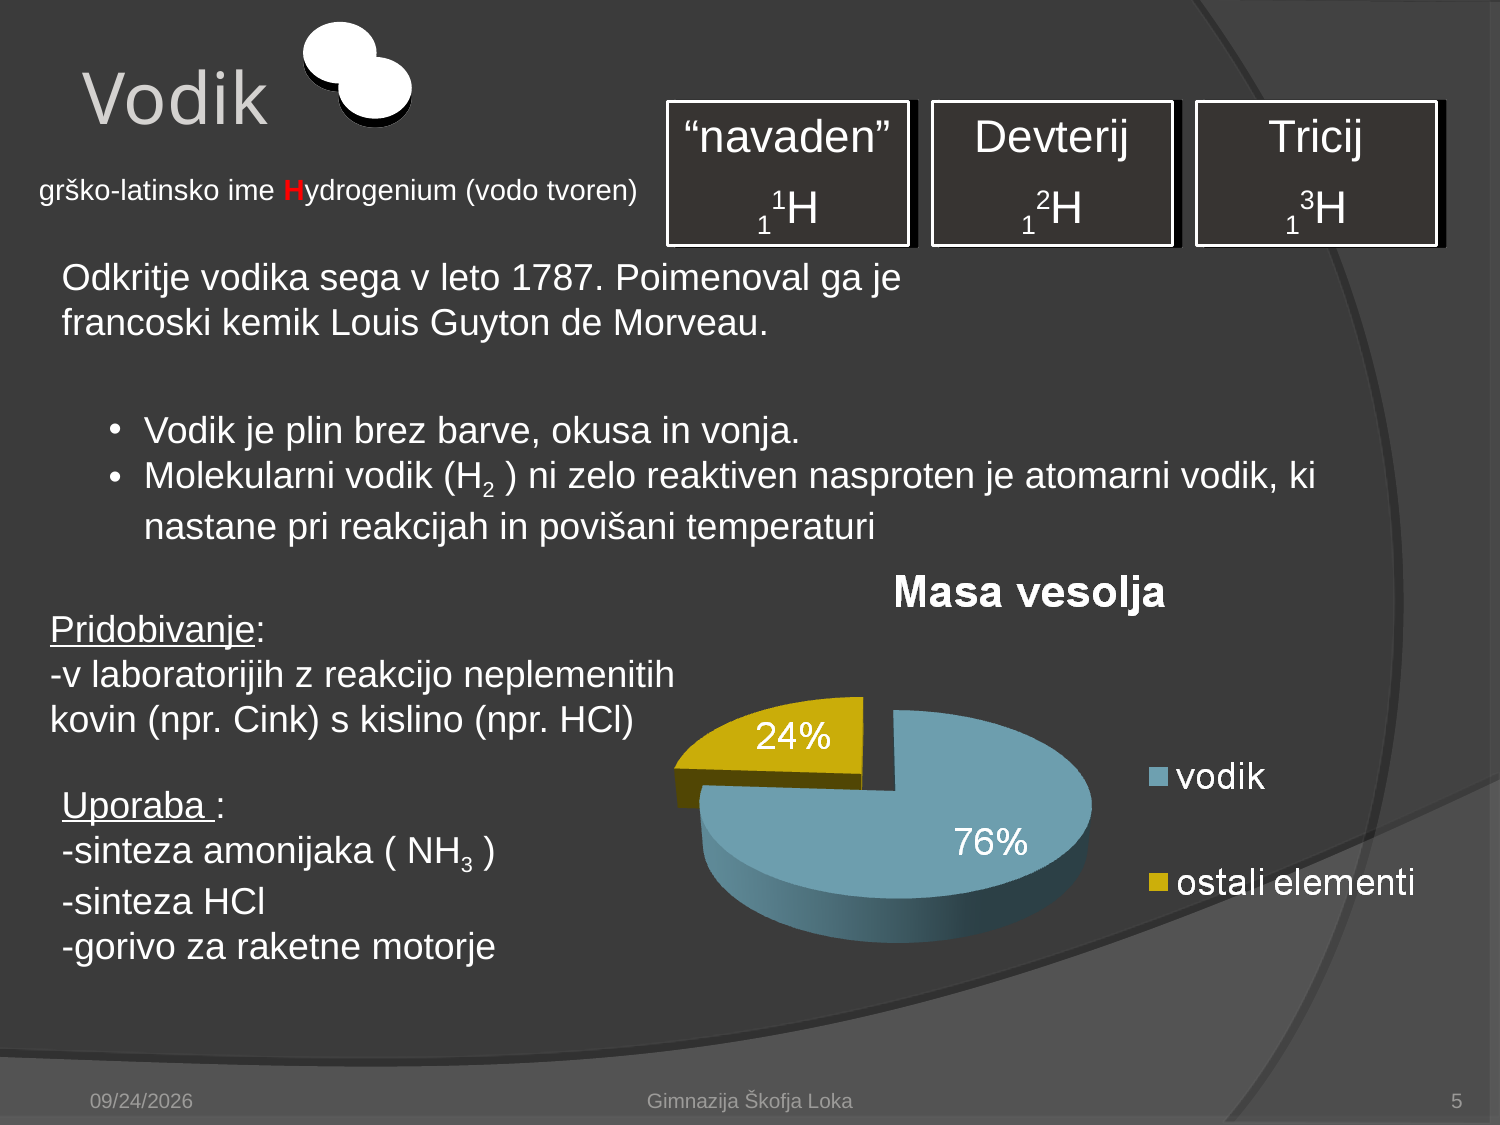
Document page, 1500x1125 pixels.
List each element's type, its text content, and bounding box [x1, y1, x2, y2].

text_box Vodik je plin brez barve, okusa in vonja. Molekularni vodik (H2 ) ni zelo reaktiven nasproten je atomarni vodik, ki nastane pri reakcijah in povišani temperaturi [93, 398, 1395, 597]
slide_number <number> [1337, 1053, 1463, 1114]
title Vodik [75, 45, 1300, 233]
slide_number 05/31/2019 [75, 1053, 425, 1114]
text_box Tricij 13H [1196, 101, 1437, 246]
text_box “navaden” 11H [667, 101, 909, 246]
text_box Devterij 12H [932, 101, 1173, 246]
text_box Uporaba : -sinteza amonijaka ( NH3 ) -sinteza HCl -gorivo za raketne motorje [46, 773, 587, 975]
chart [589, 542, 1474, 1040]
footer Gimnazija Škofja Loka [512, 1053, 988, 1114]
text_box Pridobivanje: -v laboratorijih z reakcijo neplemenitih kovin (npr. Cink) s kislino (npr. HCl) [35, 597, 587, 793]
picture [587, 541, 1471, 1038]
text_box Odkritje vodika sega v leto 1787. Poimenoval ga je francoski kemik Louis Guyton de Morveau. [46, 246, 1008, 351]
text_box grško-latinsko ime Hydrogenium (vodo tvoren) [24, 163, 654, 214]
text_box [304, 23, 411, 118]
